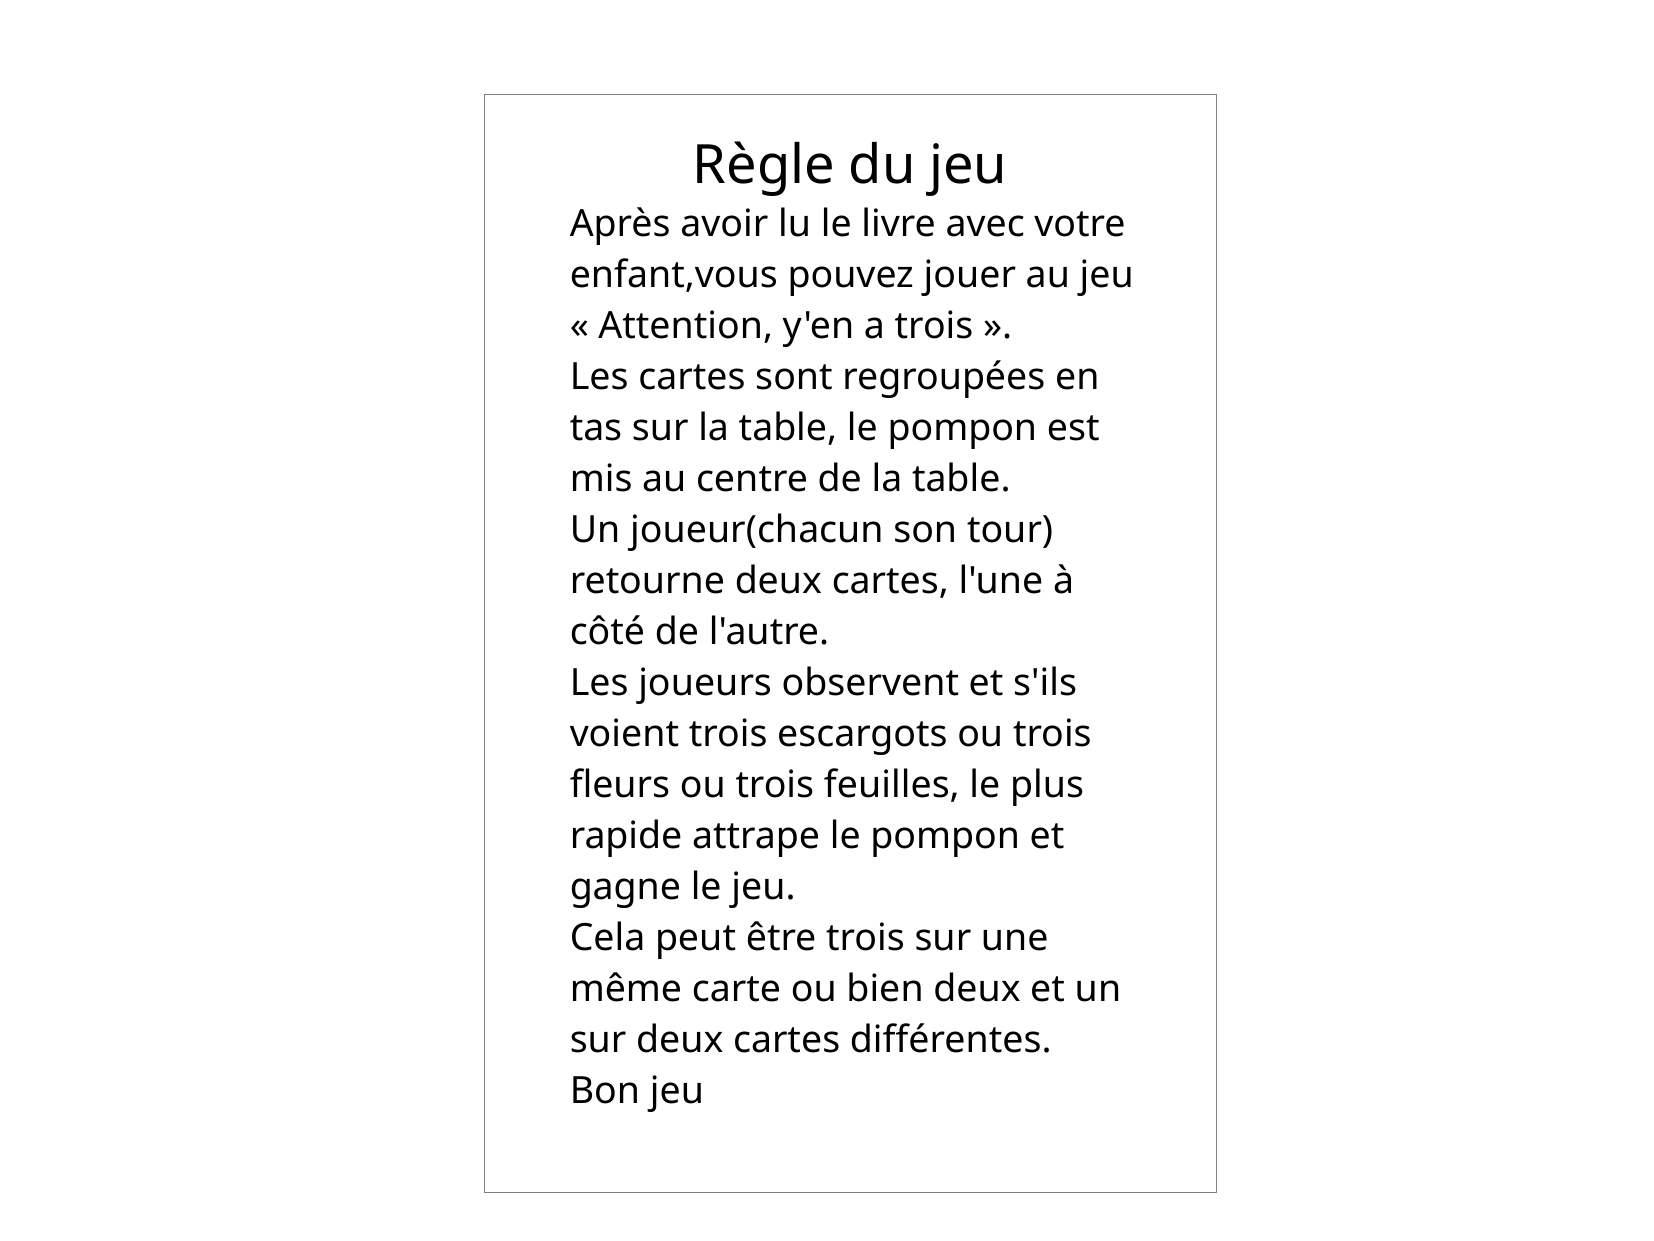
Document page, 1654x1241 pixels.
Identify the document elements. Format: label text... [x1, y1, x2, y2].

text_box Règle du jeu [566, 118, 1134, 188]
text_box Après avoir lu le livre avec votre enfant,vous pouvez jouer au jeu « Attention, y'en a trois ». Les cartes sont regroupées en tas sur la table, le pompon est mis au centre de la table. Un joueur(chacun son tour) retourne deux cartes, l'une à côté de l'autre. Les joueurs observent et s'ils voient trois escargots ou trois fleurs ou trois feuilles, le plus rapide attrape le pompon et gagne le jeu. Cela peut être trois sur une même carte ou bien deux et un sur deux cartes différentes. Bon jeu [555, 188, 1170, 1241]
